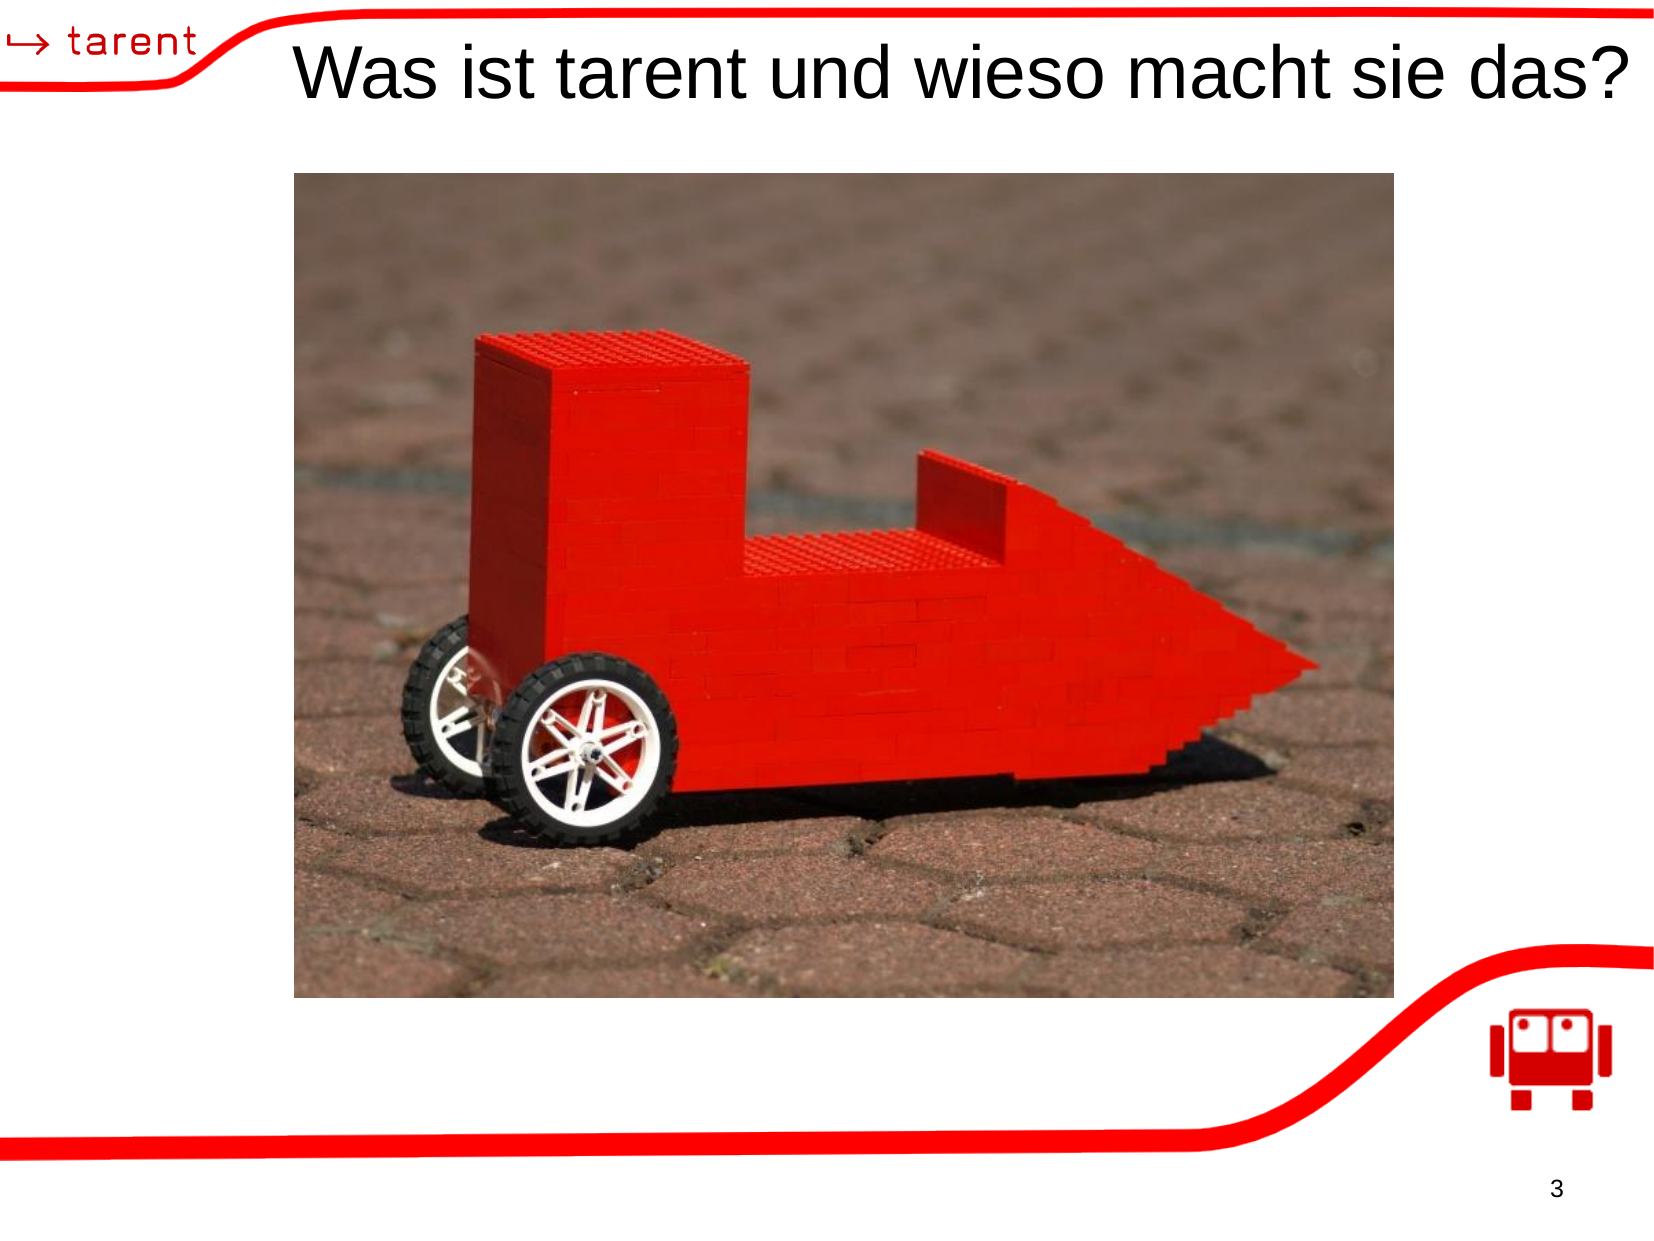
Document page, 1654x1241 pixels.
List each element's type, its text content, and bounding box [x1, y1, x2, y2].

text_box Was ist tarent und wieso macht sie das? [277, 23, 1654, 142]
picture [0, 173, 1654, 1161]
picture [0, 7, 1654, 92]
